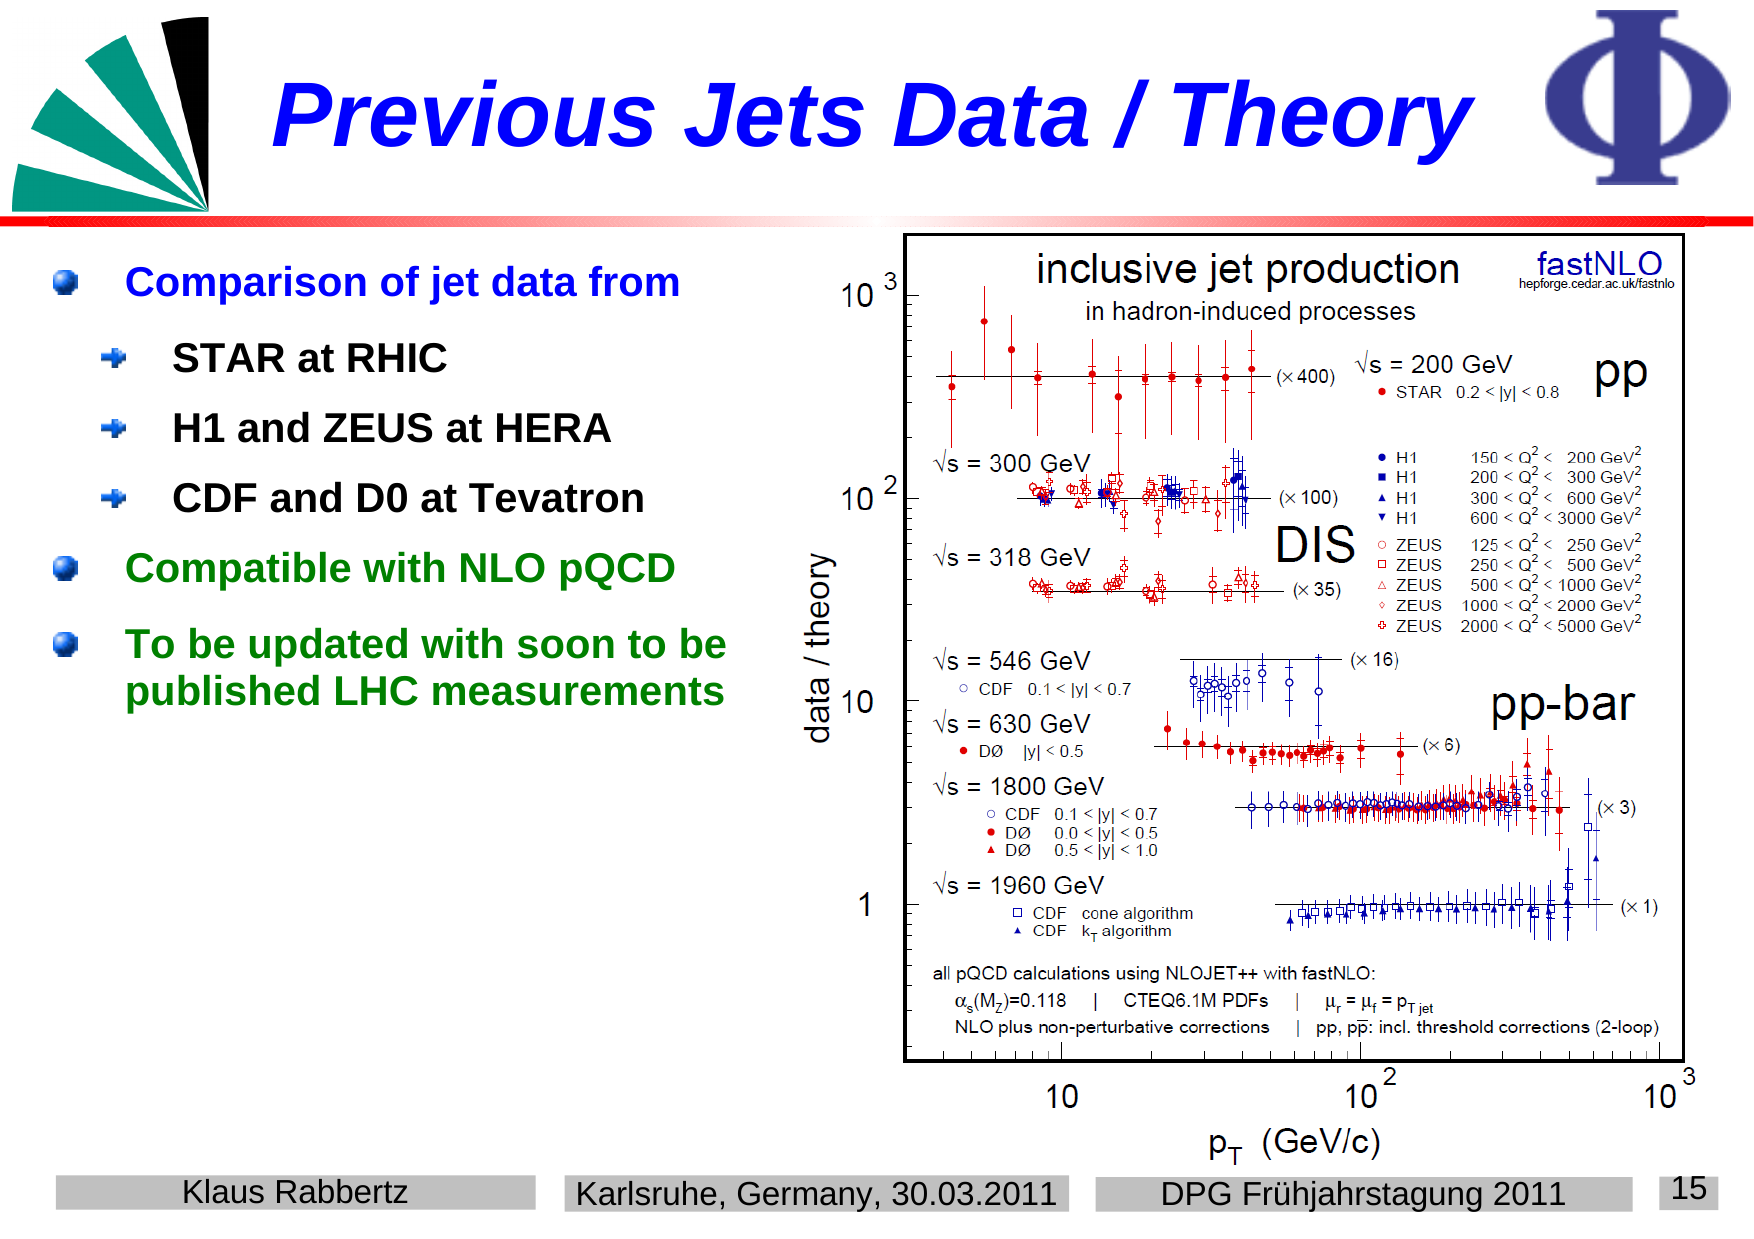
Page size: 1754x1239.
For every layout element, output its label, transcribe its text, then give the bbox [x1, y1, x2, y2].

list Comparison of jet data from STAR at RHIC H1 and ZEUS at HERA CDF and D0 at Tevatron Compatible with NLO pQCD To be updated with soon to be published LHC measurements [42, 258, 777, 715]
picture [1545, 10, 1731, 185]
picture [799, 227, 1696, 1168]
picture [12, 17, 209, 214]
title Previous Jets Data / Theory [220, 22, 1525, 207]
